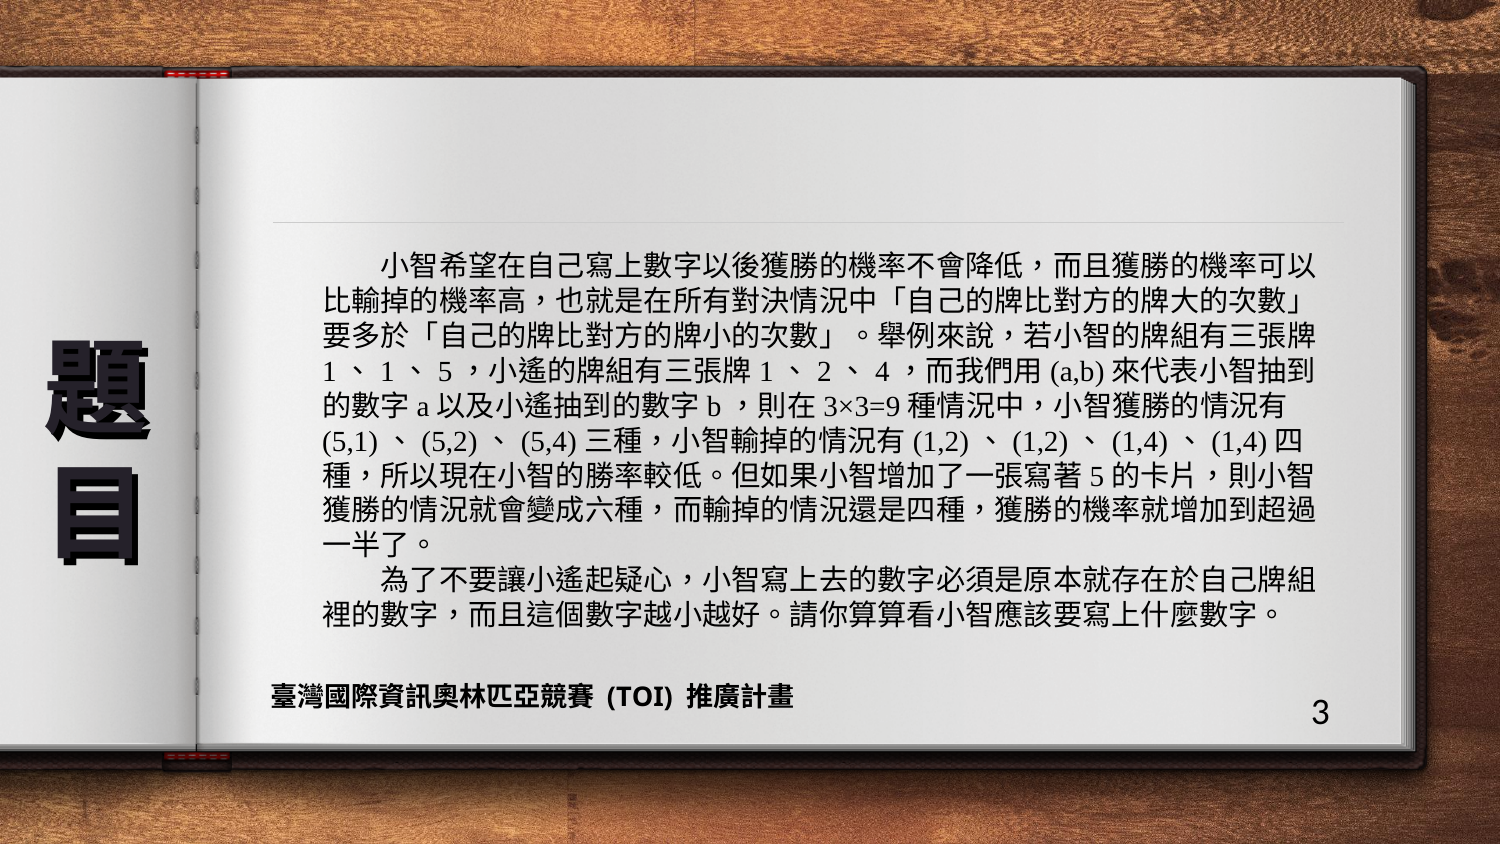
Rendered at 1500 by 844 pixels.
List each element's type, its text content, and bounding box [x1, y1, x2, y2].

text_box [1295, 672, 1386, 737]
title 題 目 [28, 306, 210, 552]
text_box 小智希望在自己寫上數字以後獲勝的機率不會降低，而且獲勝的機率可以比輸掉的機率高，也就是在所有對決情況中「自己的牌比對方的牌大的次數」要多於「自己的牌比對方的牌小的次數」。舉例來說，若小智的牌組有三張牌1、1、5，小遙的牌組有三張牌1、2、4，而我們用(a,b)來代表小智抽到的數字a以及小遙抽到的數字b，則在3×3=9種情況中，小智獲勝的情況有(5,1)、(5,2)、(5,4)三種，小智輸掉的情況有(1,2)、(1,2)、(1,4)、(1,4)四種，所以現在小智的勝率較低。但如果小智增加了一張寫著5的卡片，則小智獲勝的情況就會變成六種，而輸掉的情況還是四種，獲勝的機率就增加到超過一半了。 為了不要讓小遙起疑心，小智寫上去的數字必須是原本就存在於自己牌組裡的數字，而且這個數字越小越好。請你算算看小智應該要寫上什麼數字。 [307, 240, 1341, 639]
